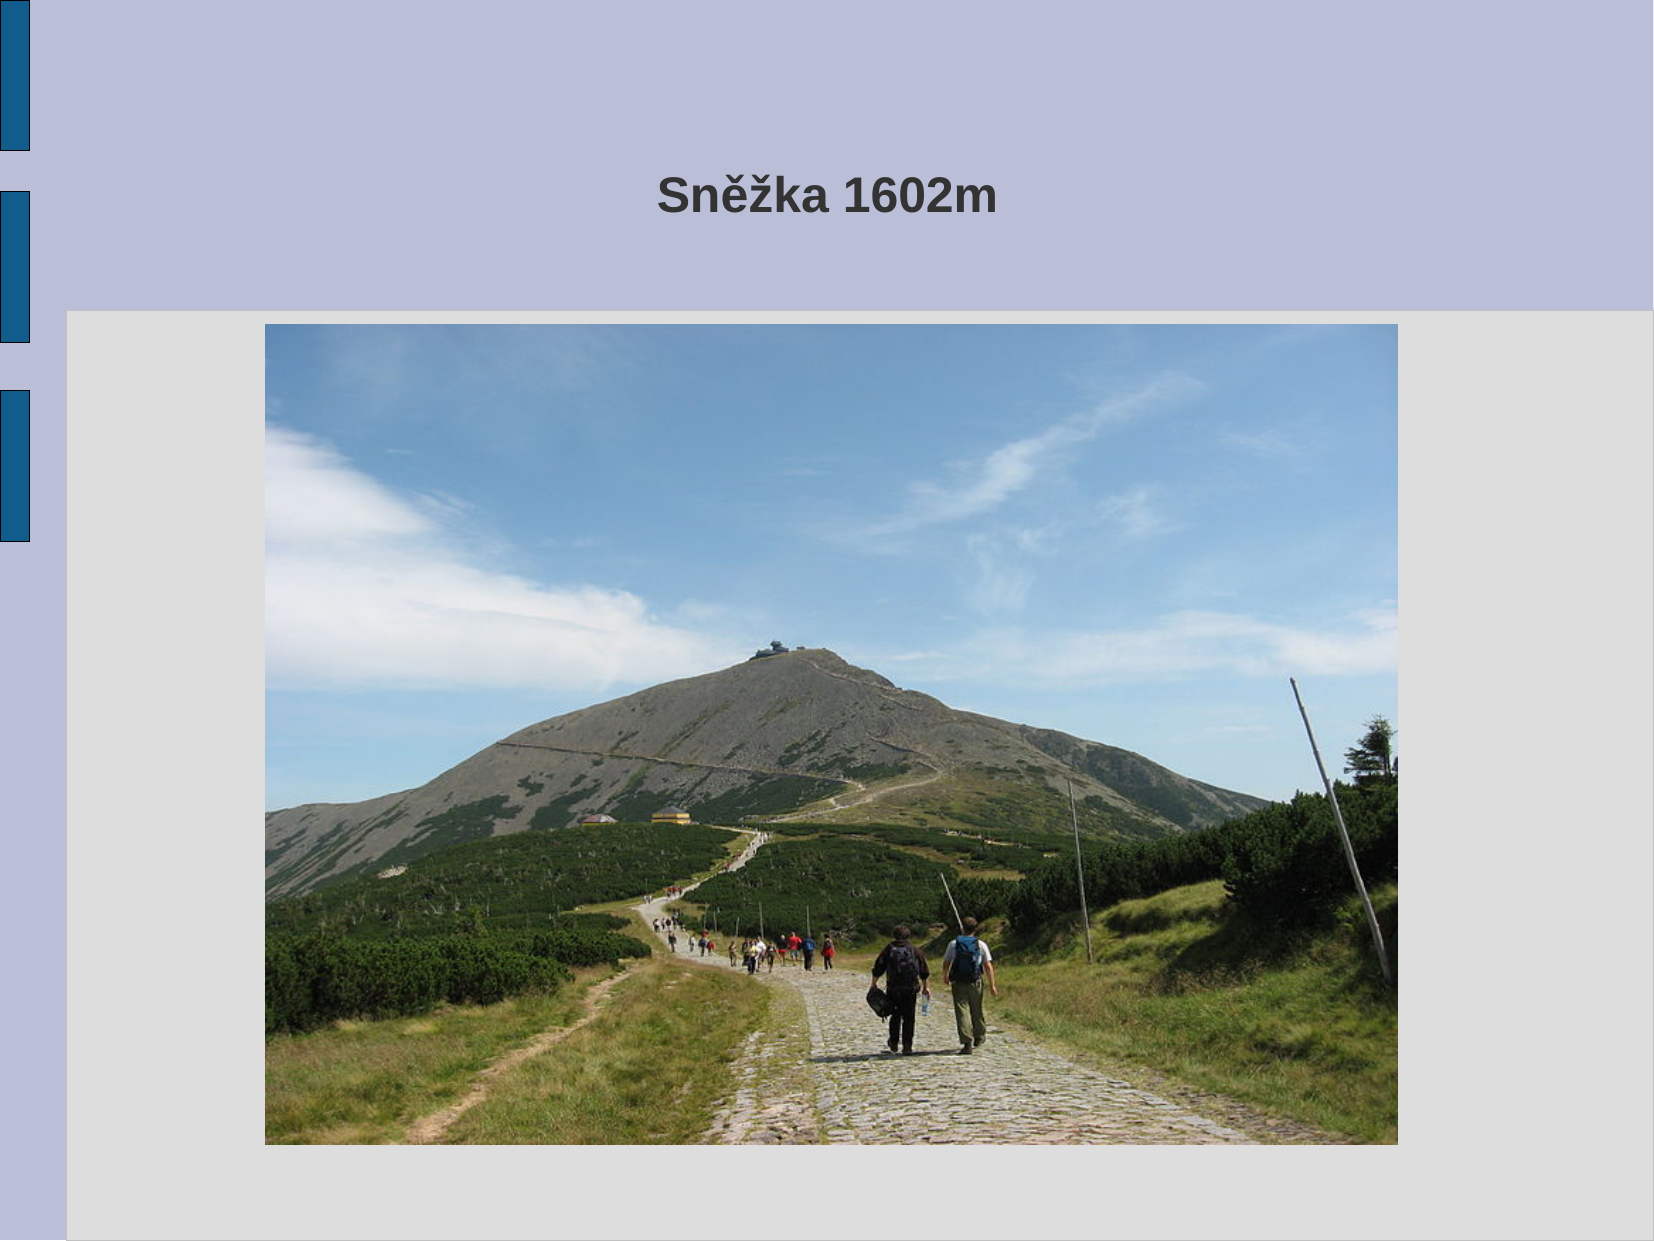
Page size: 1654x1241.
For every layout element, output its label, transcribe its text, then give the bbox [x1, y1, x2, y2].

picture [265, 324, 1398, 1145]
title Sněžka 1602m [121, 91, 1534, 299]
